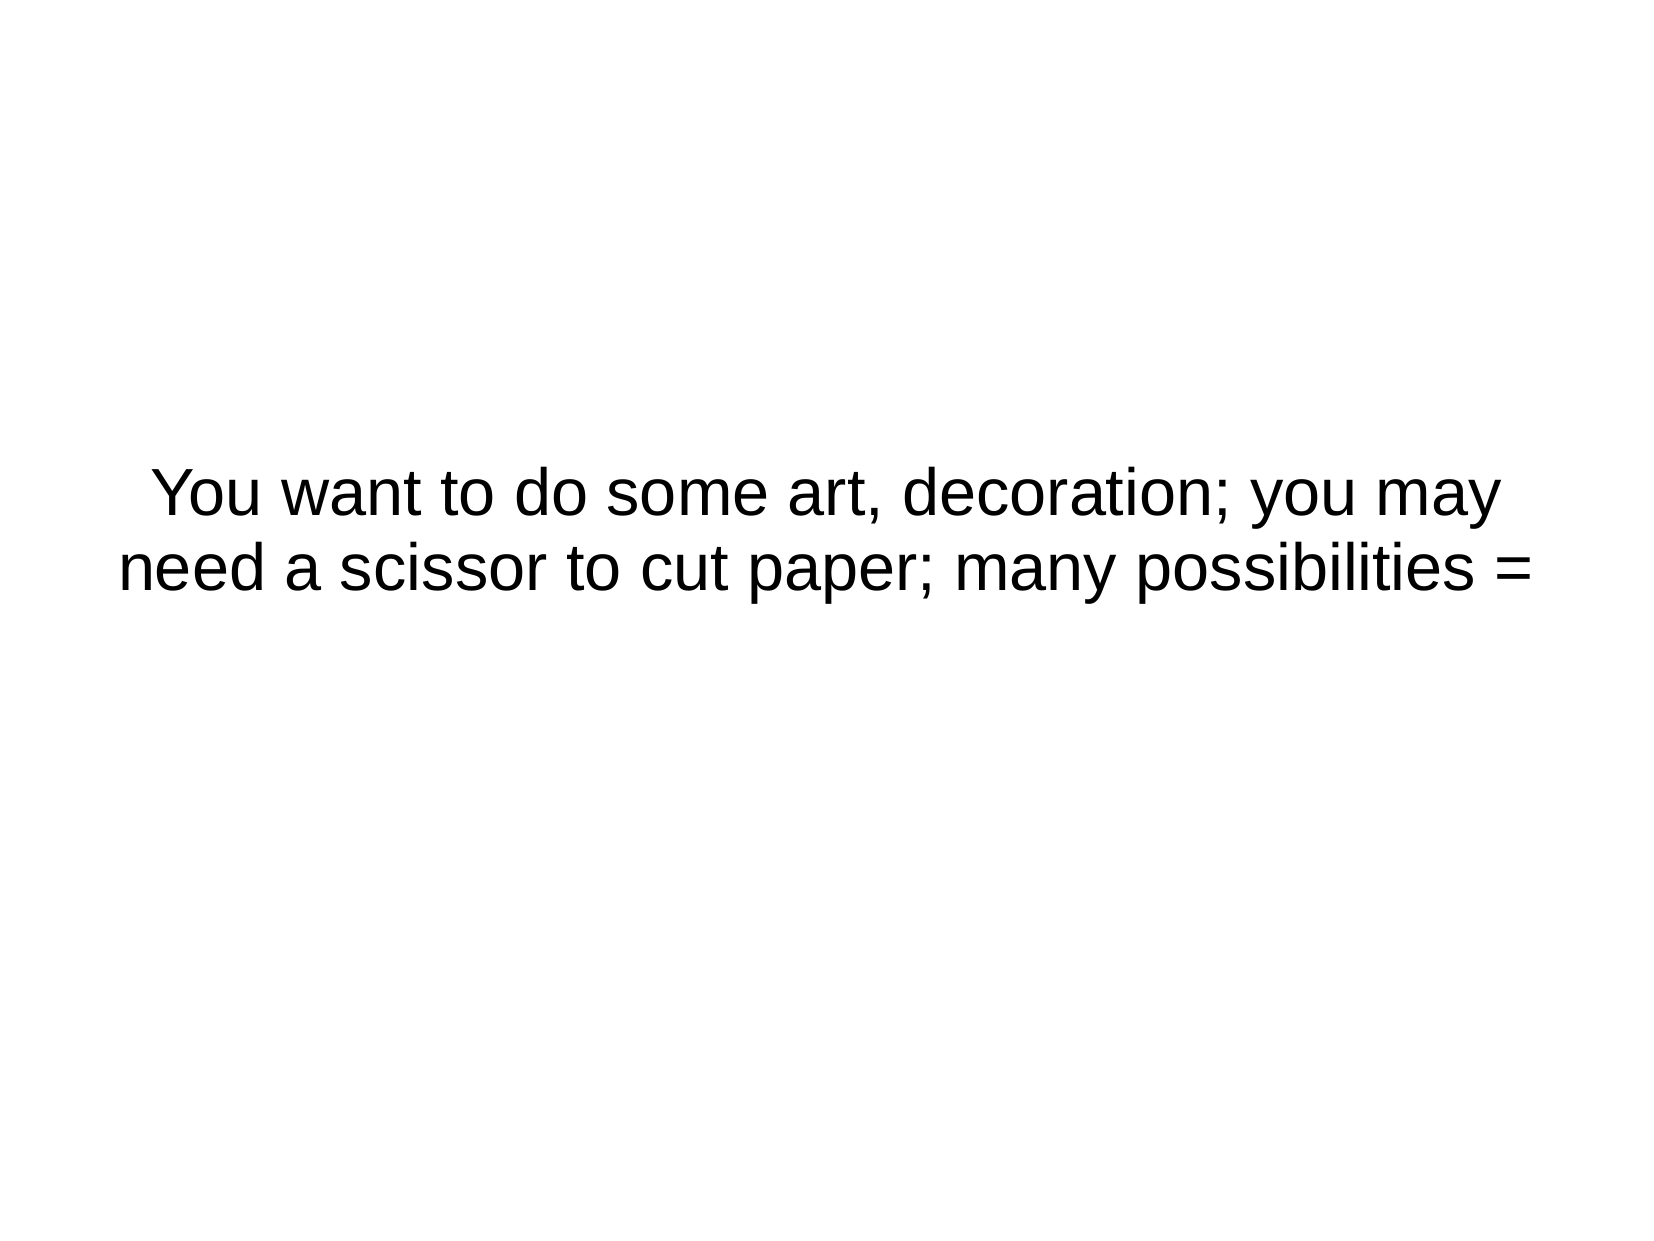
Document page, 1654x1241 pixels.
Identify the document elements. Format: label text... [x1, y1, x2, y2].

subtitle You want to do some art, decoration; you may need a scissor to cut paper; many possibilities = [82, 49, 1571, 1010]
